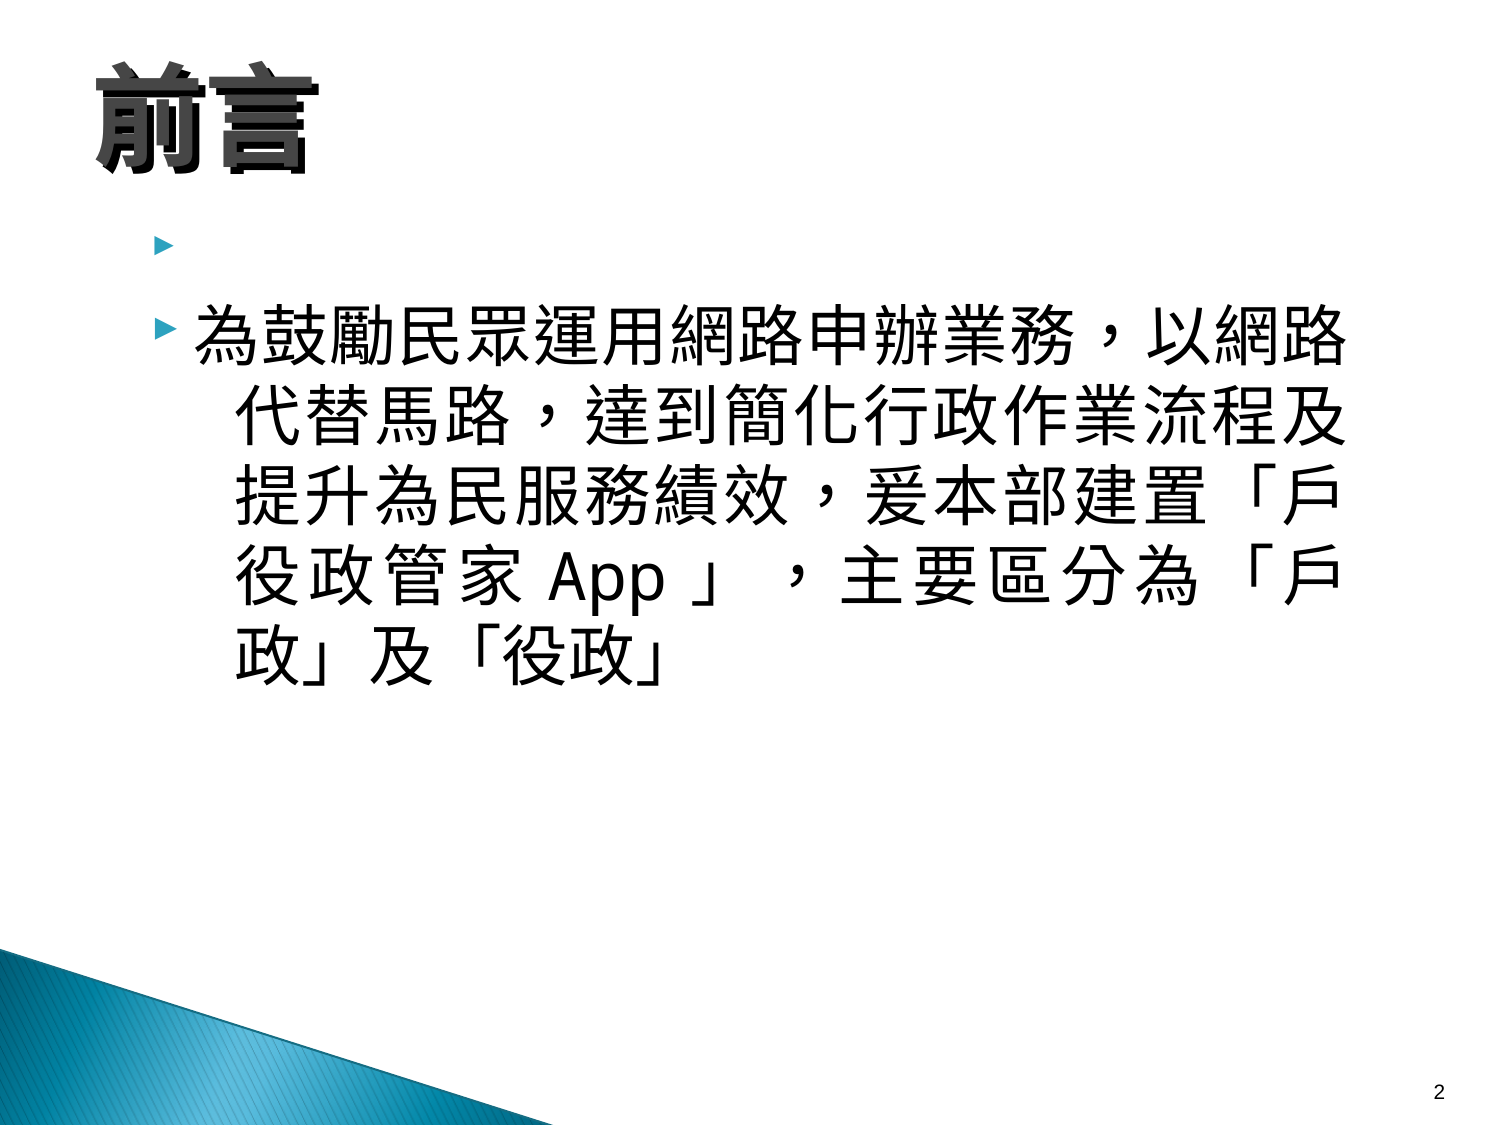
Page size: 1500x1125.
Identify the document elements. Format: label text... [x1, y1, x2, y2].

text_box [1418, 1051, 1479, 1112]
title 前言 [76, 19, 1427, 207]
list 為鼓勵民眾運用網路申辦業務，以網路代替馬路，達到簡化行政作業流程及提升為民服務績效，爰本部建置「戶役政管家App」，主要區分為「戶政」及「役政」 [100, 208, 1365, 1059]
